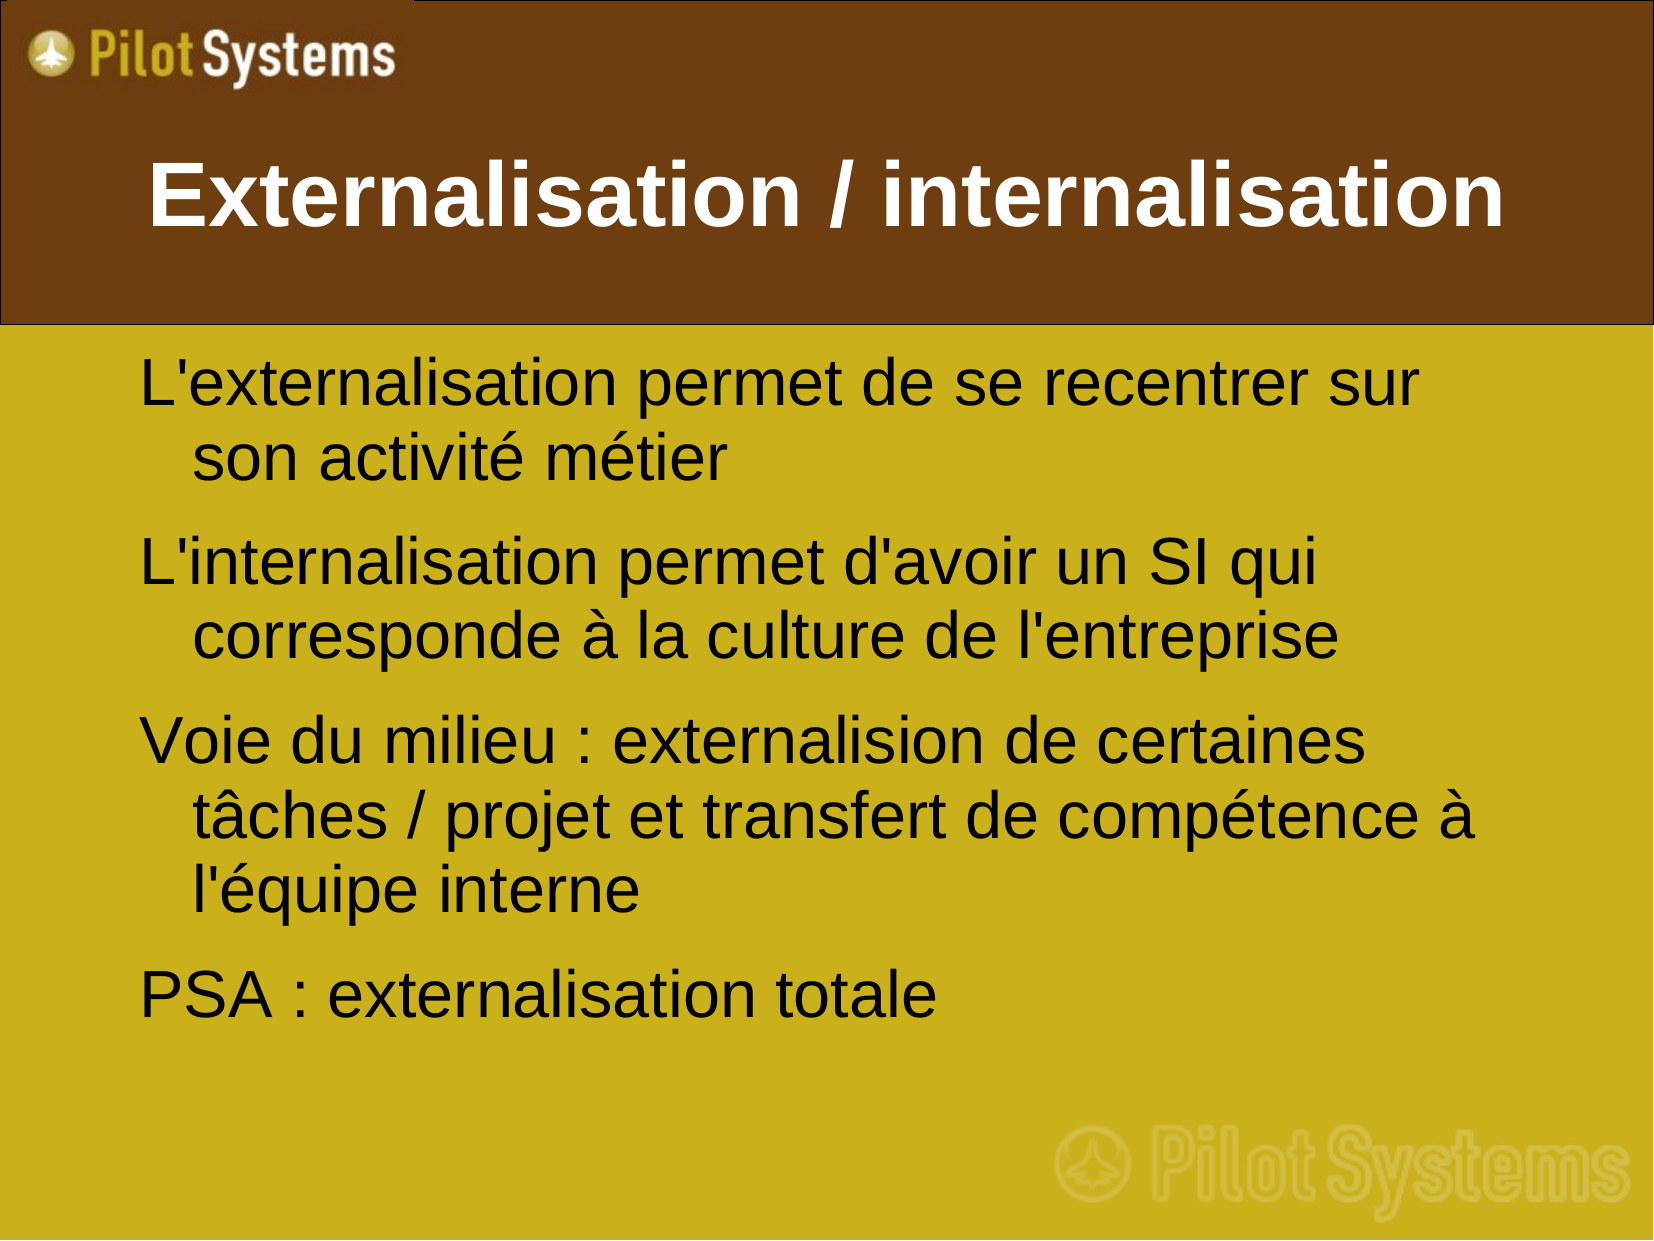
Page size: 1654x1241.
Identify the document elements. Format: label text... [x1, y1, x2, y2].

title Externalisation / internalisation [121, 91, 1534, 299]
list L'externalisation permet de se recentrer sur son activité métier L'internalisation permet d'avoir un SI qui corresponde à la culture de l'entreprise Voie du milieu : externalision de certaines tâches / projet et transfert de compétence à l'équipe interne PSA : externalisation totale [121, 344, 1534, 1211]
picture [7, 0, 414, 115]
picture [1051, 1114, 1642, 1235]
